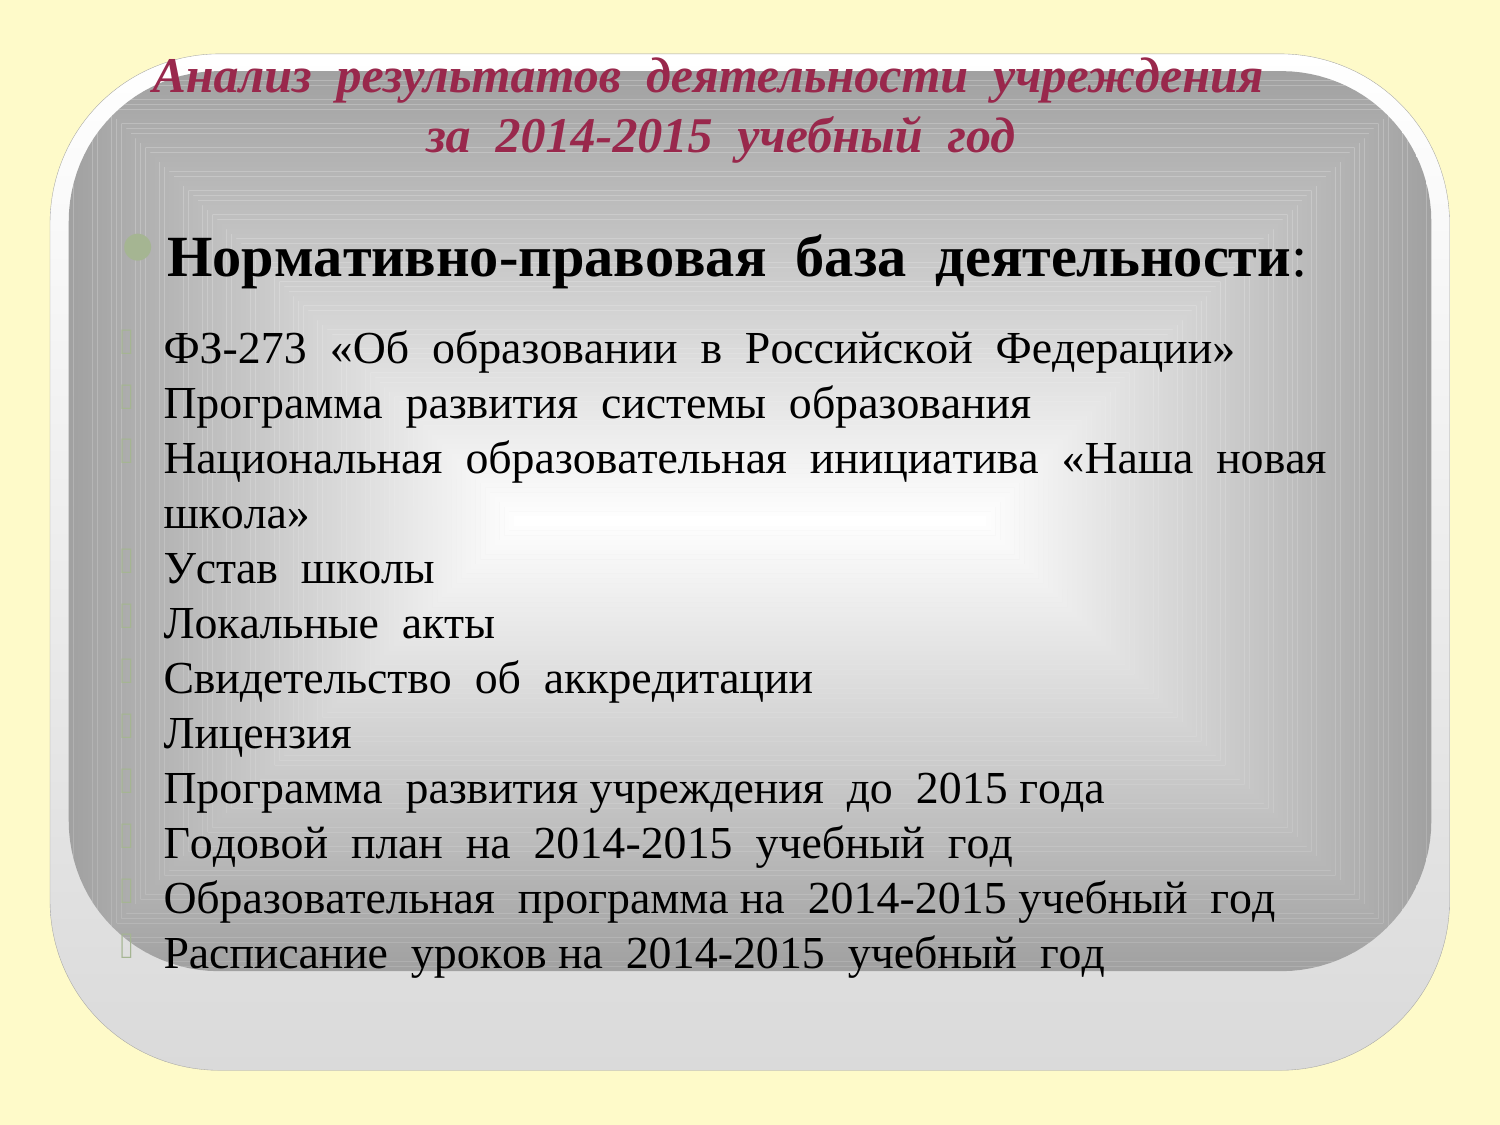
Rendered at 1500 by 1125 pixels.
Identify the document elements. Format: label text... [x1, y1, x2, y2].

title Анализ результатов деятельности учреждения за 2014-2015 учебный год [35, 35, 1407, 170]
text_box Нормативно-правовая база деятельности: ФЗ-273 «Об образовании в Российской Федерации» Программа развития системы образования Национальная образовательная инициатива «Наша новая школа» Устав школы Локальные акты Свидетельство об аккредитации Лицензия Программа развития учреждения до 2015 года Годовой план на 2014-2015 учебный год Образовательная программа на 2014-2015 учебный год Расписание уроков на 2014-2015 учебный год [105, 210, 1465, 1079]
